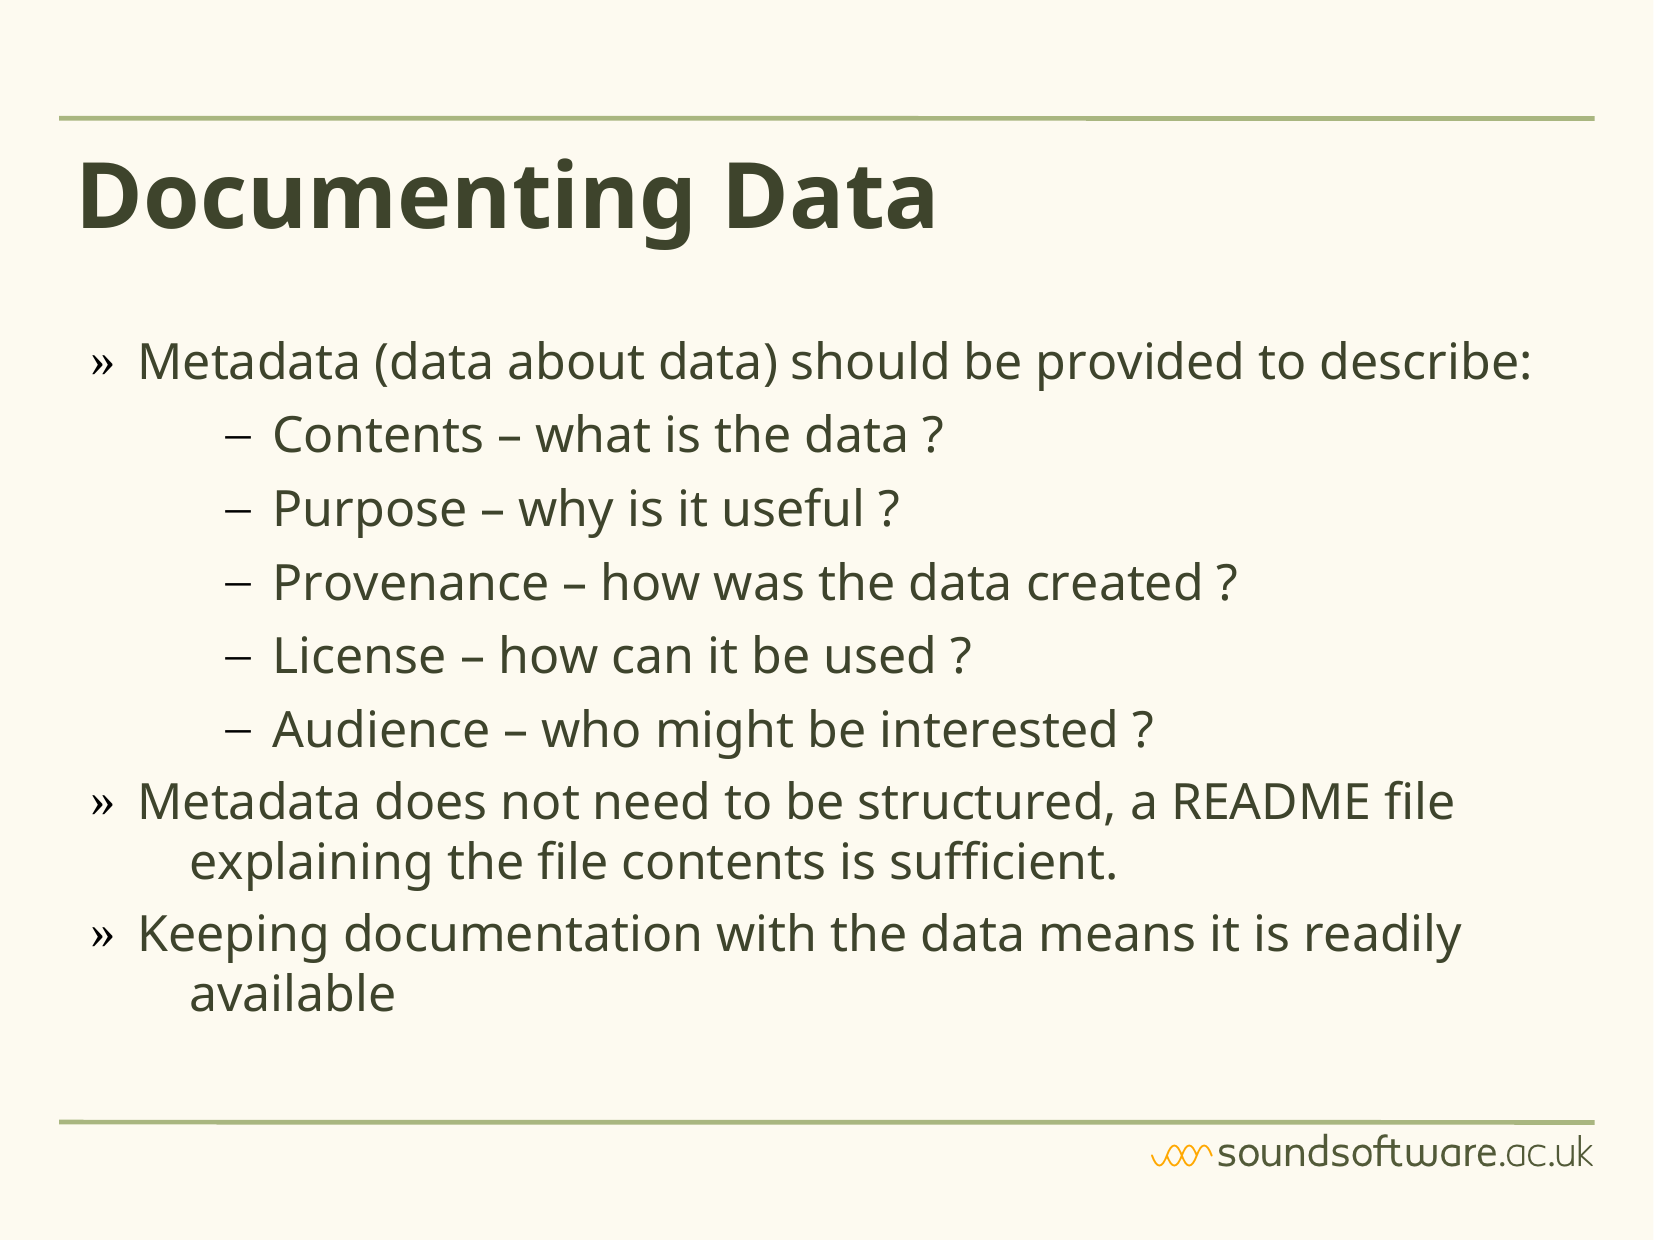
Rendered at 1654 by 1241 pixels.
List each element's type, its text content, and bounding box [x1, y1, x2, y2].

title Documenting Data [59, 109, 1594, 274]
list Metadata (data about data) should be provided to describe: Contents – what is the data ? Purpose – why is it useful ? Provenance – how was the data created ? License – how can it be used ? Audience – who might be interested ? Metadata does not need to be structured, a README file explaining the file contents is sufficient. Keeping documentation with the data means it is readily available [59, 321, 1594, 1140]
picture [1151, 1140, 1593, 1167]
